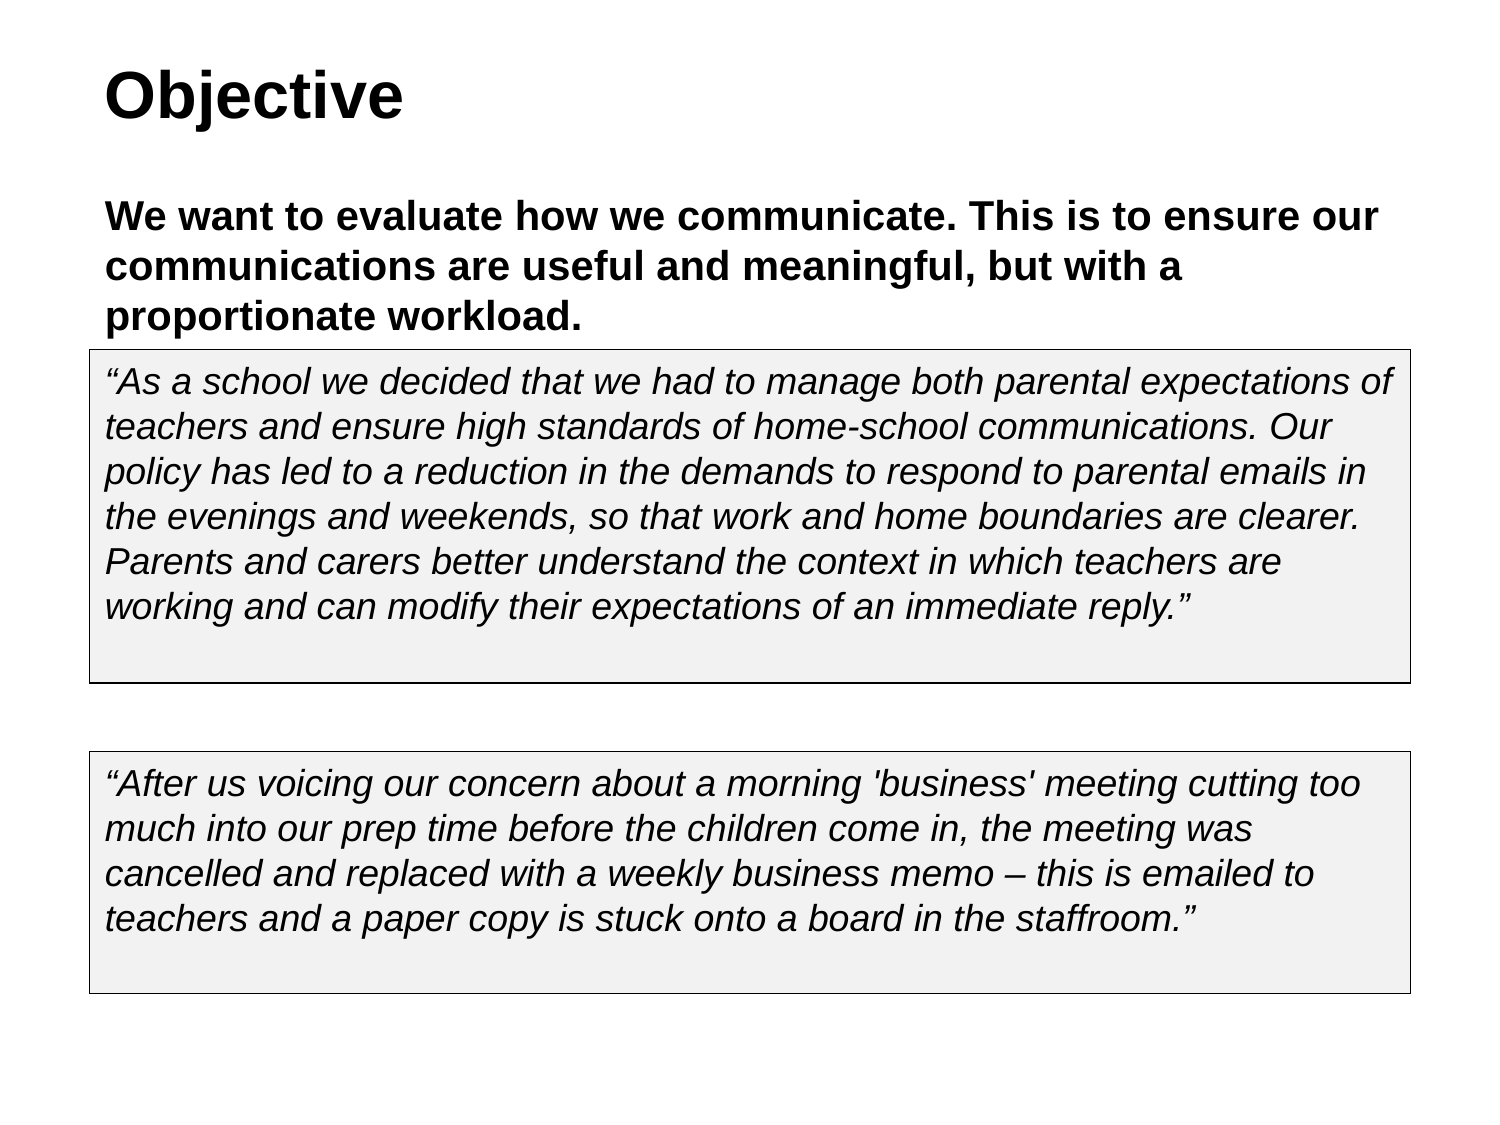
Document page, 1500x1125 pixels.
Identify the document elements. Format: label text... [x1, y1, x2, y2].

text_box “As a school we decided that we had to manage both parental expectations of teachers and ensure high standards of home-school communications. Our policy has led to a reduction in the demands to respond to parental emails in the evenings and weekends, so that work and home boundaries are clearer. Parents and carers better understand the context in which teachers are working and can modify their expectations of an immediate reply.” [89, 349, 1411, 683]
text_box We want to evaluate how we communicate. This is to ensure our communications are useful and meaningful, but with a proportionate workload. [89, 181, 1401, 345]
title Objective [89, 3, 1366, 181]
text_box “After us voicing our concern about a morning 'business' meeting cutting too much into our prep time before the children come in, the meeting was cancelled and replaced with a weekly business memo – this is emailed to teachers and a paper copy is stuck onto a board in the staffroom.” [89, 751, 1411, 994]
